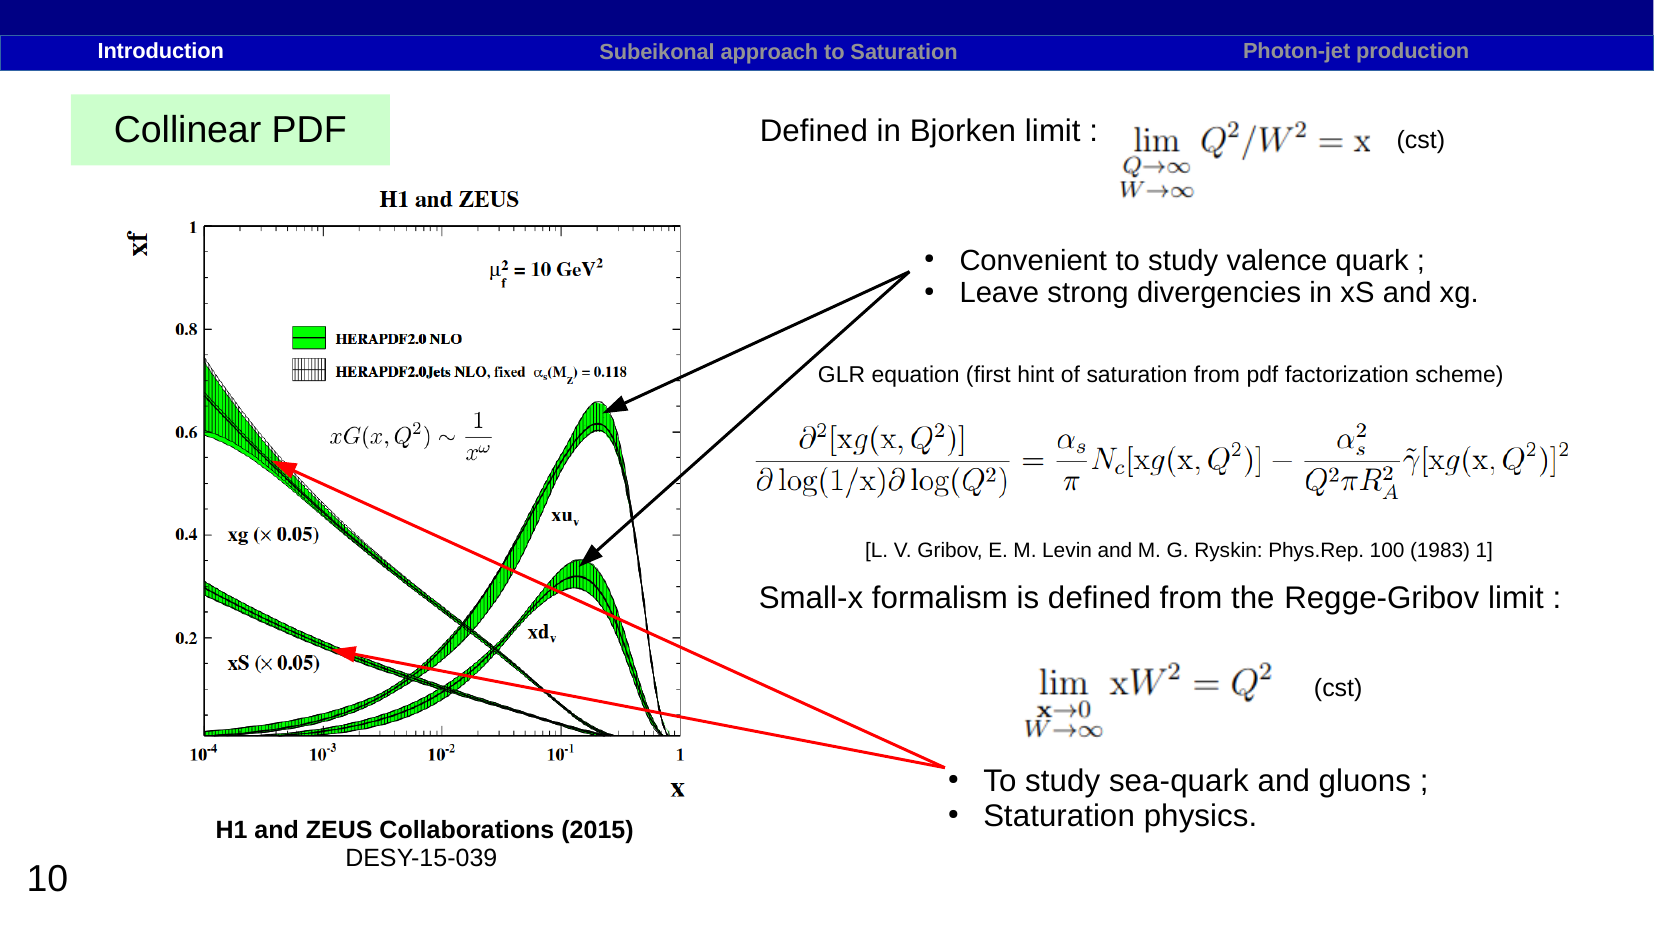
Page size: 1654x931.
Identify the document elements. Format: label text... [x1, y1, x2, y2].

picture [737, 406, 755, 422]
text_box H1 and ZEUS Collaborations (2015) DESY-15-039 [153, 808, 697, 910]
text_box Subeikonal approach to Saturation [584, 32, 1199, 80]
text_box Photon-jet production [1228, 31, 1524, 71]
picture [1110, 106, 1371, 213]
text_box To study sea-quark and gluons ; Staturation physics. [933, 755, 1642, 841]
text_box Small-x formalism is defined from the Regge-Gribov limit : [744, 572, 1654, 625]
text_box [0, 0, 1654, 71]
text_box (cst) [1381, 118, 1512, 161]
text_box Collinear PDF [70, 94, 390, 166]
text_box 1 [11, 850, 641, 921]
text_box [L. V. Gribov, E. M. Levin and M. G. Ryskin: Phys.Rep. 100 (1983) 1] [850, 531, 1512, 593]
picture [980, 637, 1276, 747]
text_box Introduction [82, 31, 697, 71]
text_box Convenient to study valence quark ; Leave strong divergencies in xS and xg. [909, 236, 1536, 354]
text_box (cst) [1299, 665, 1430, 709]
picture [93, 165, 709, 816]
picture [737, 406, 1581, 524]
text_box GLR equation (first hint of saturation from pdf factorization scheme) [803, 354, 1571, 395]
text_box Defined in Bjorken limit : [745, 106, 1110, 206]
